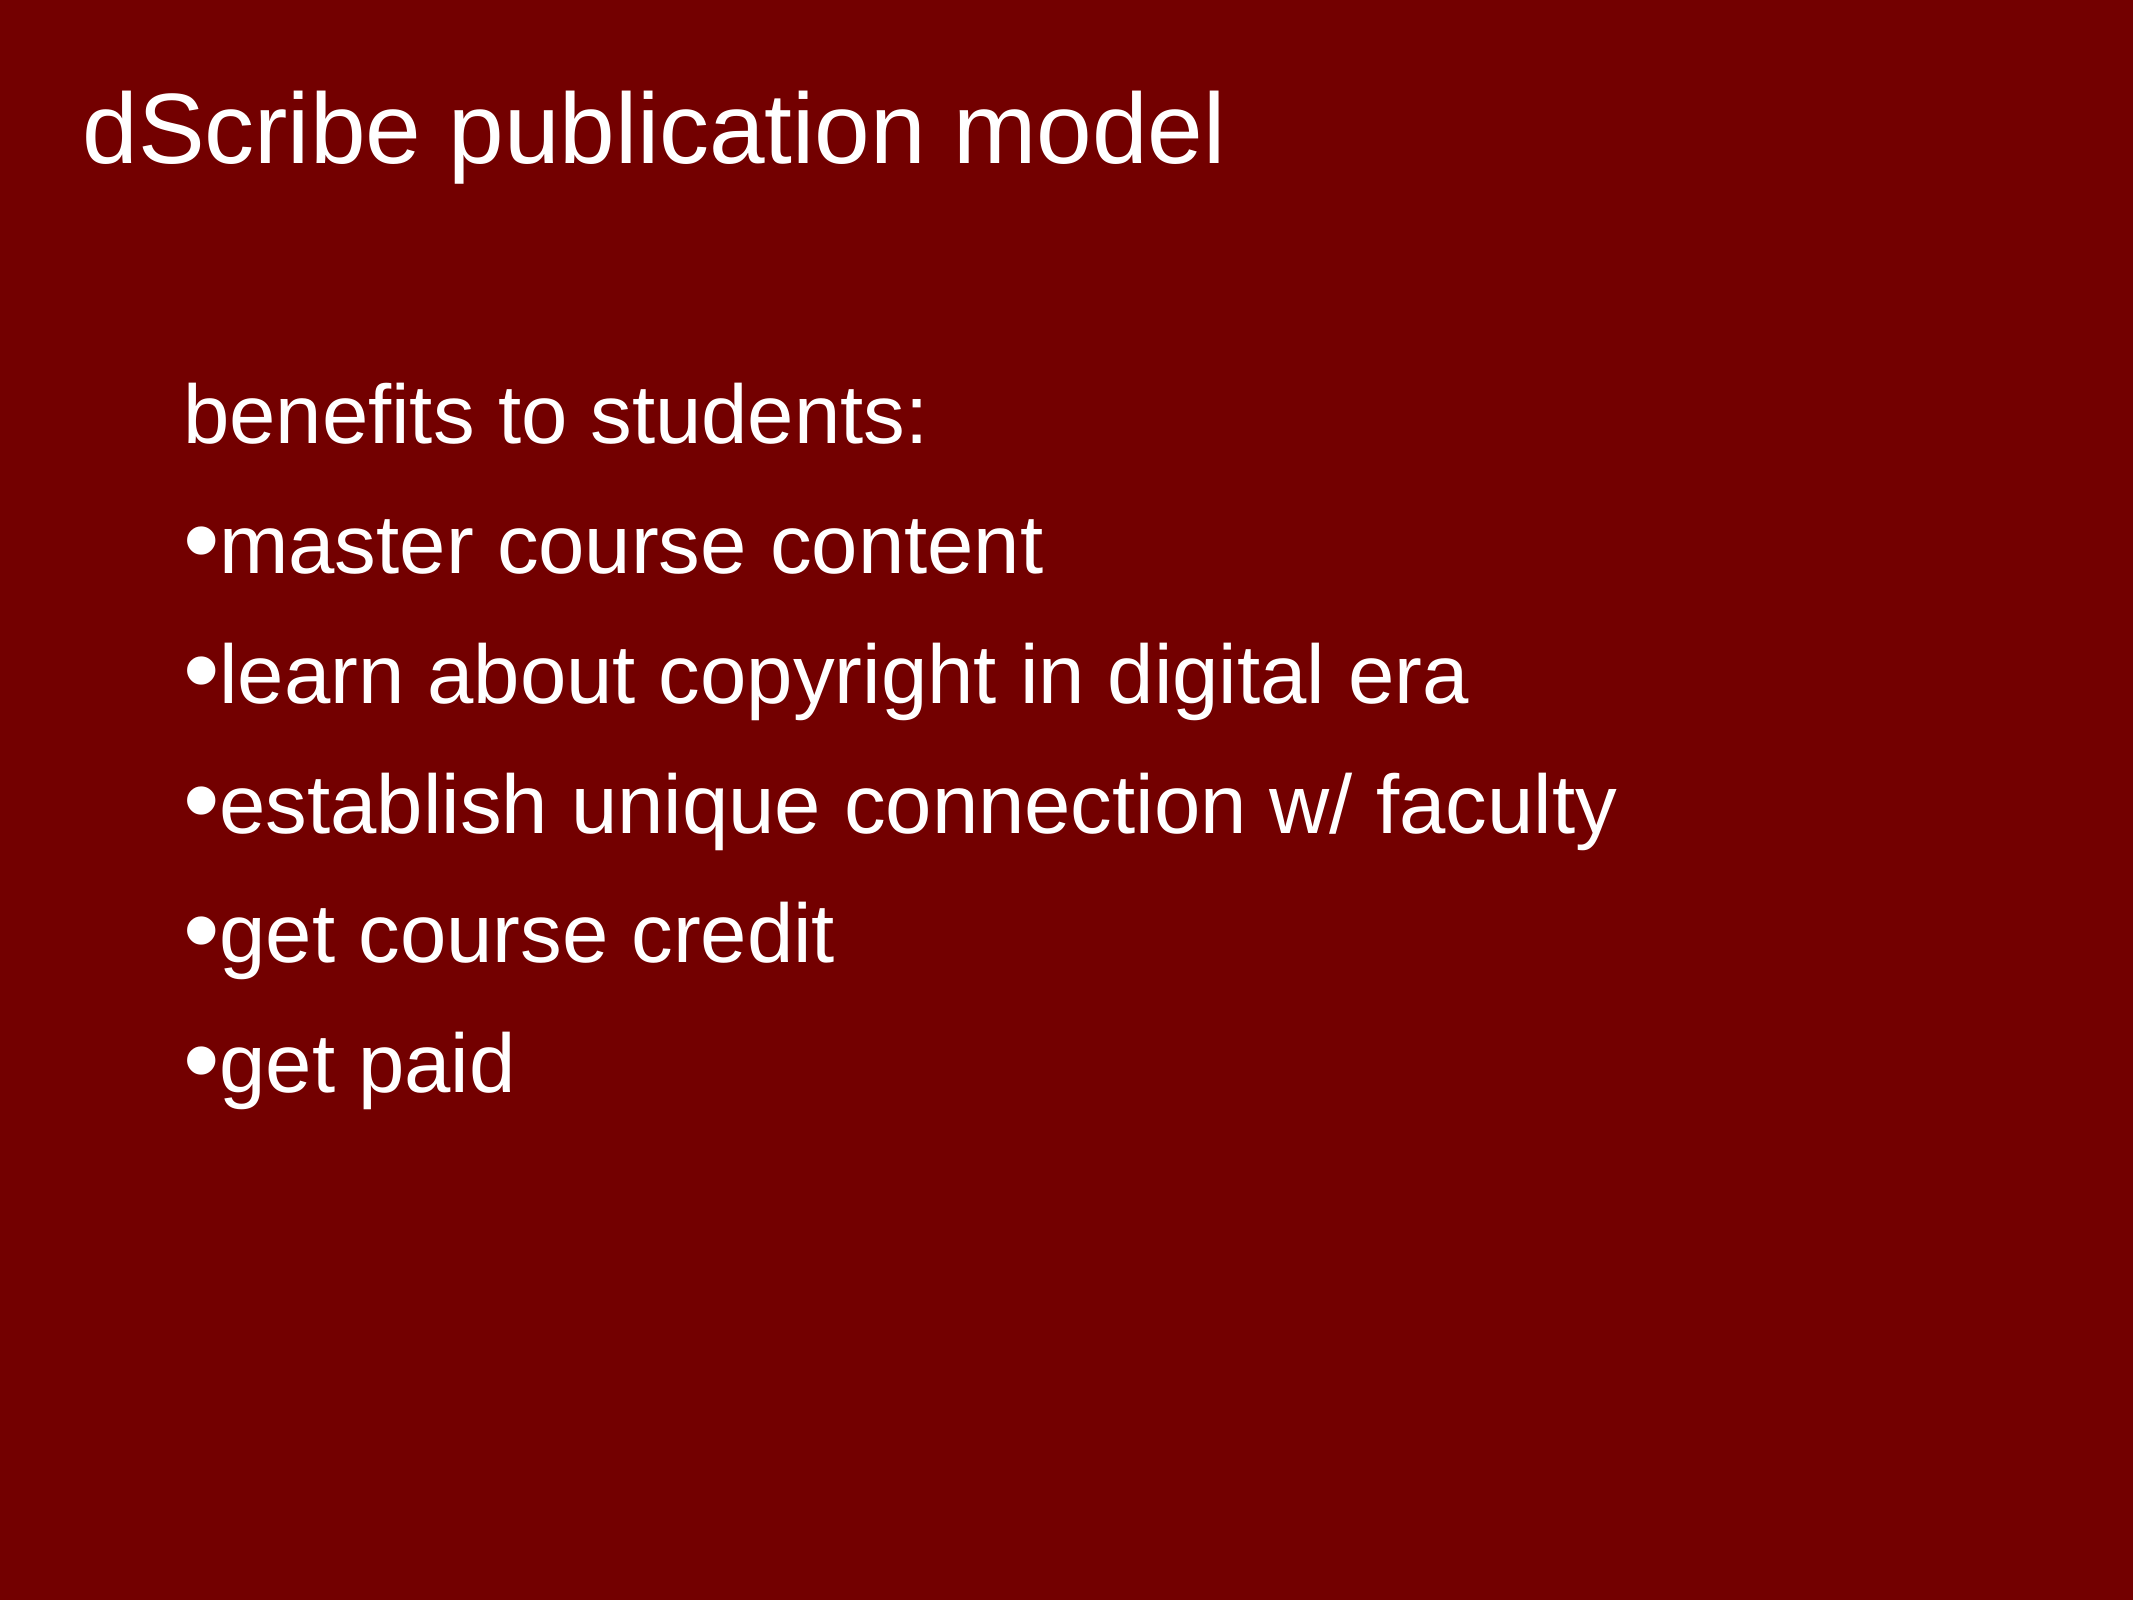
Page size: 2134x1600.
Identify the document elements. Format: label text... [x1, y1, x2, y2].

text_box dScribe publication model [464, 116, 490, 157]
text_box benefits to students: master course content learn about copyright in digital era establish unique connection w/ faculty get course credit get paid [183, 364, 2080, 1075]
text_box dScribe publication model [82, 63, 1227, 184]
